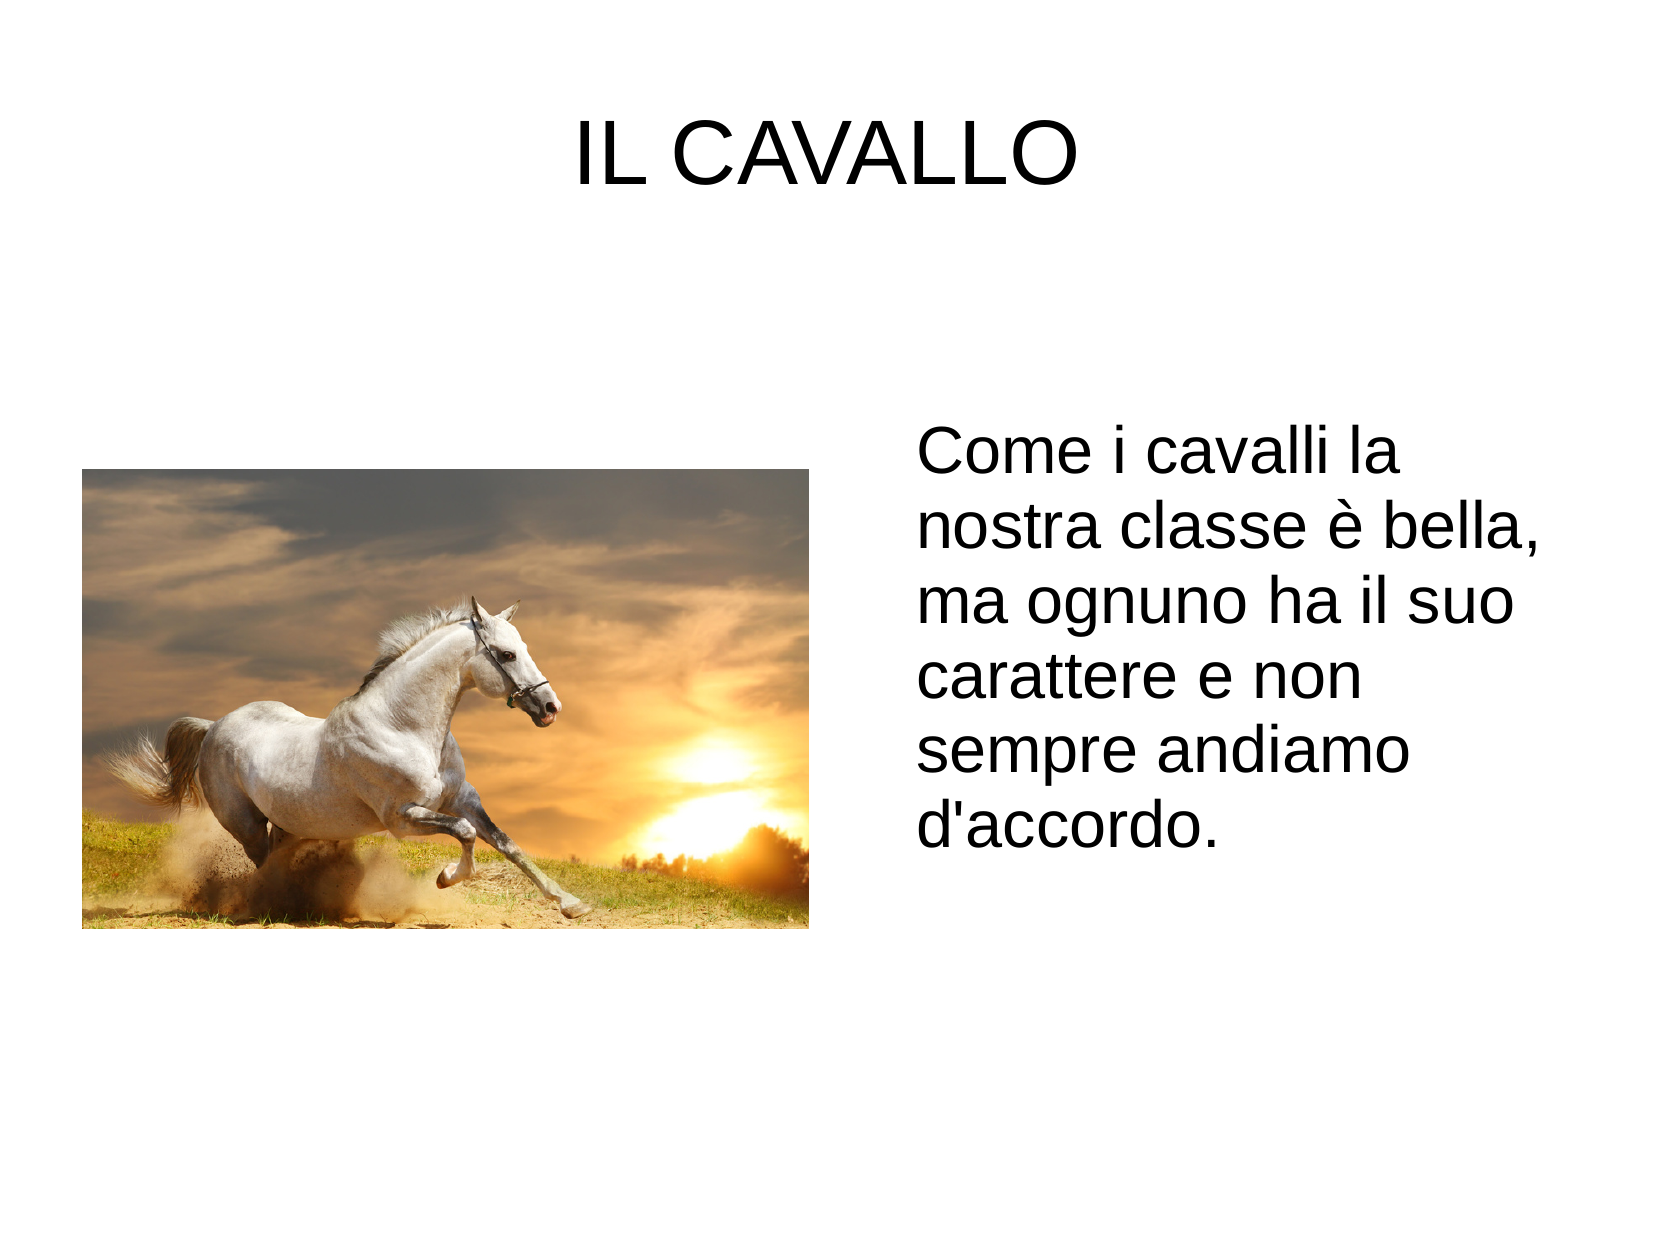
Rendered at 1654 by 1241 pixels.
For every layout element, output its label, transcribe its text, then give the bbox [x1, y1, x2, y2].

picture [82, 469, 809, 930]
title IL CAVALLO [82, 49, 1571, 257]
list Come i cavalli la nostra classe è bella, ma ognuno ha il suo carattere e non sempre andiamo d'accordo. [845, 413, 1572, 1109]
